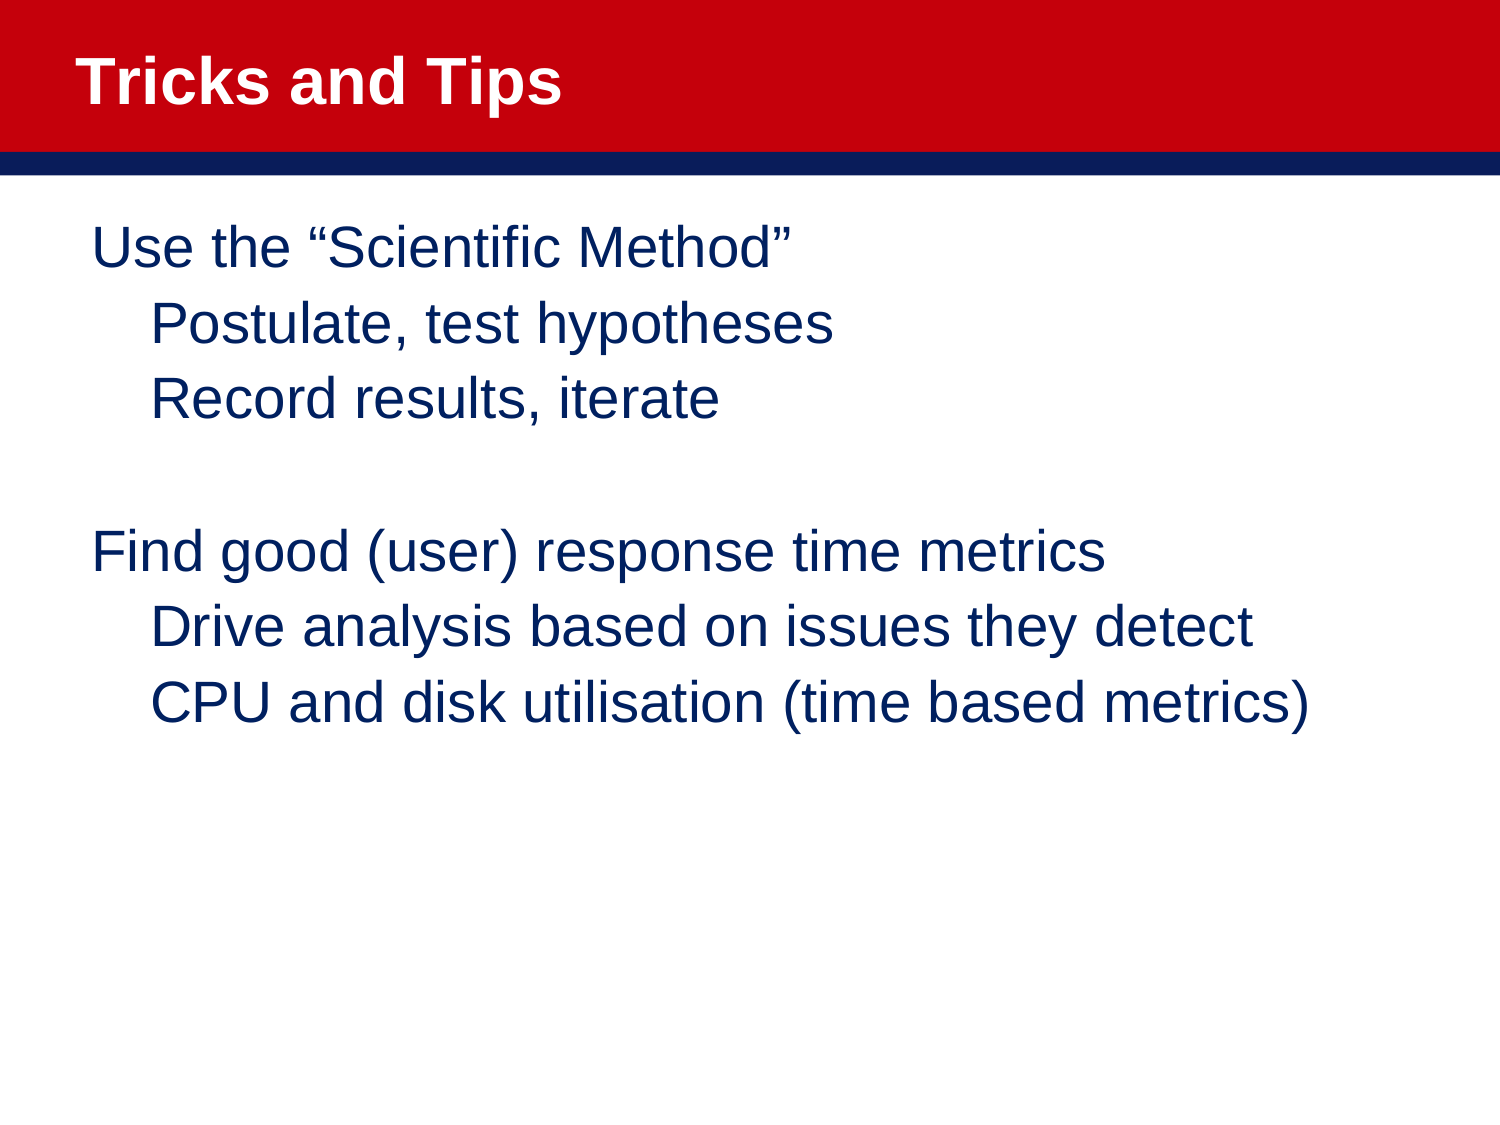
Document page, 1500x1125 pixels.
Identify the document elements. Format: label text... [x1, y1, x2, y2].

title Tricks and Tips [75, 5, 1424, 157]
list Use the “Scientific Method” Postulate, test hypotheses Record results, iterate Find good (user) response time metrics Drive analysis based on issues they detect CPU and disk utilisation (time based metrics)‏ [75, 215, 1424, 1099]
